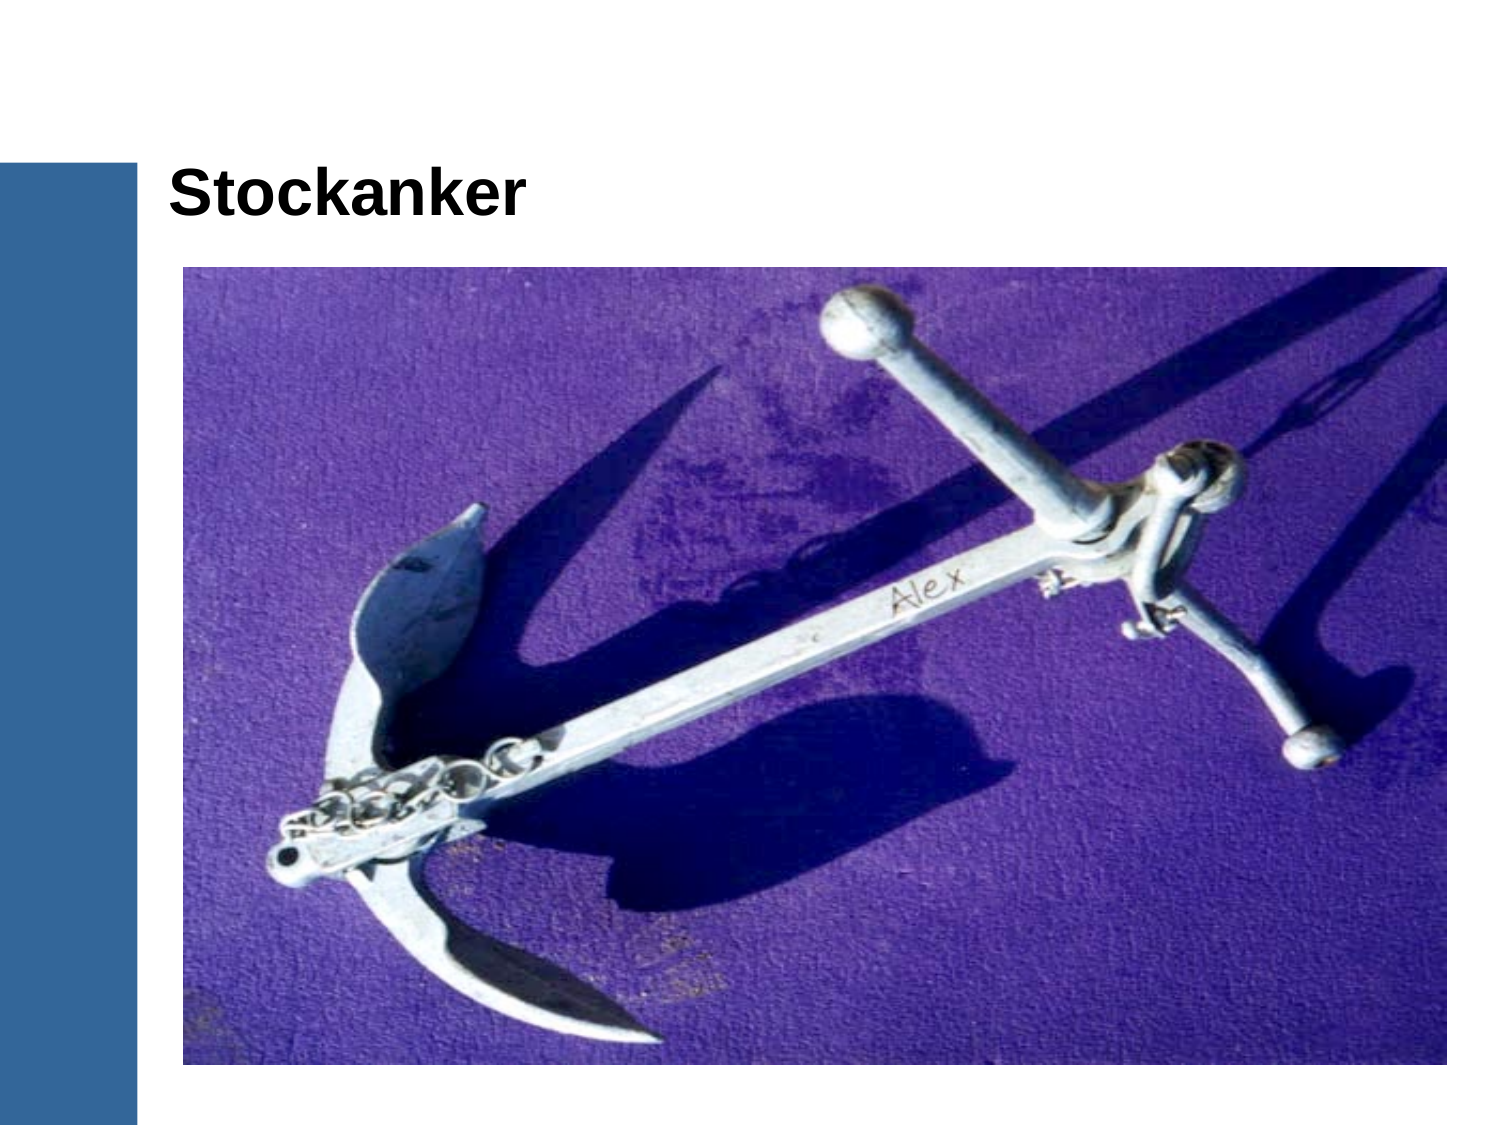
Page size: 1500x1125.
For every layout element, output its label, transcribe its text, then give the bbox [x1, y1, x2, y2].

title Stockanker [168, 100, 736, 286]
picture [183, 267, 1447, 1065]
